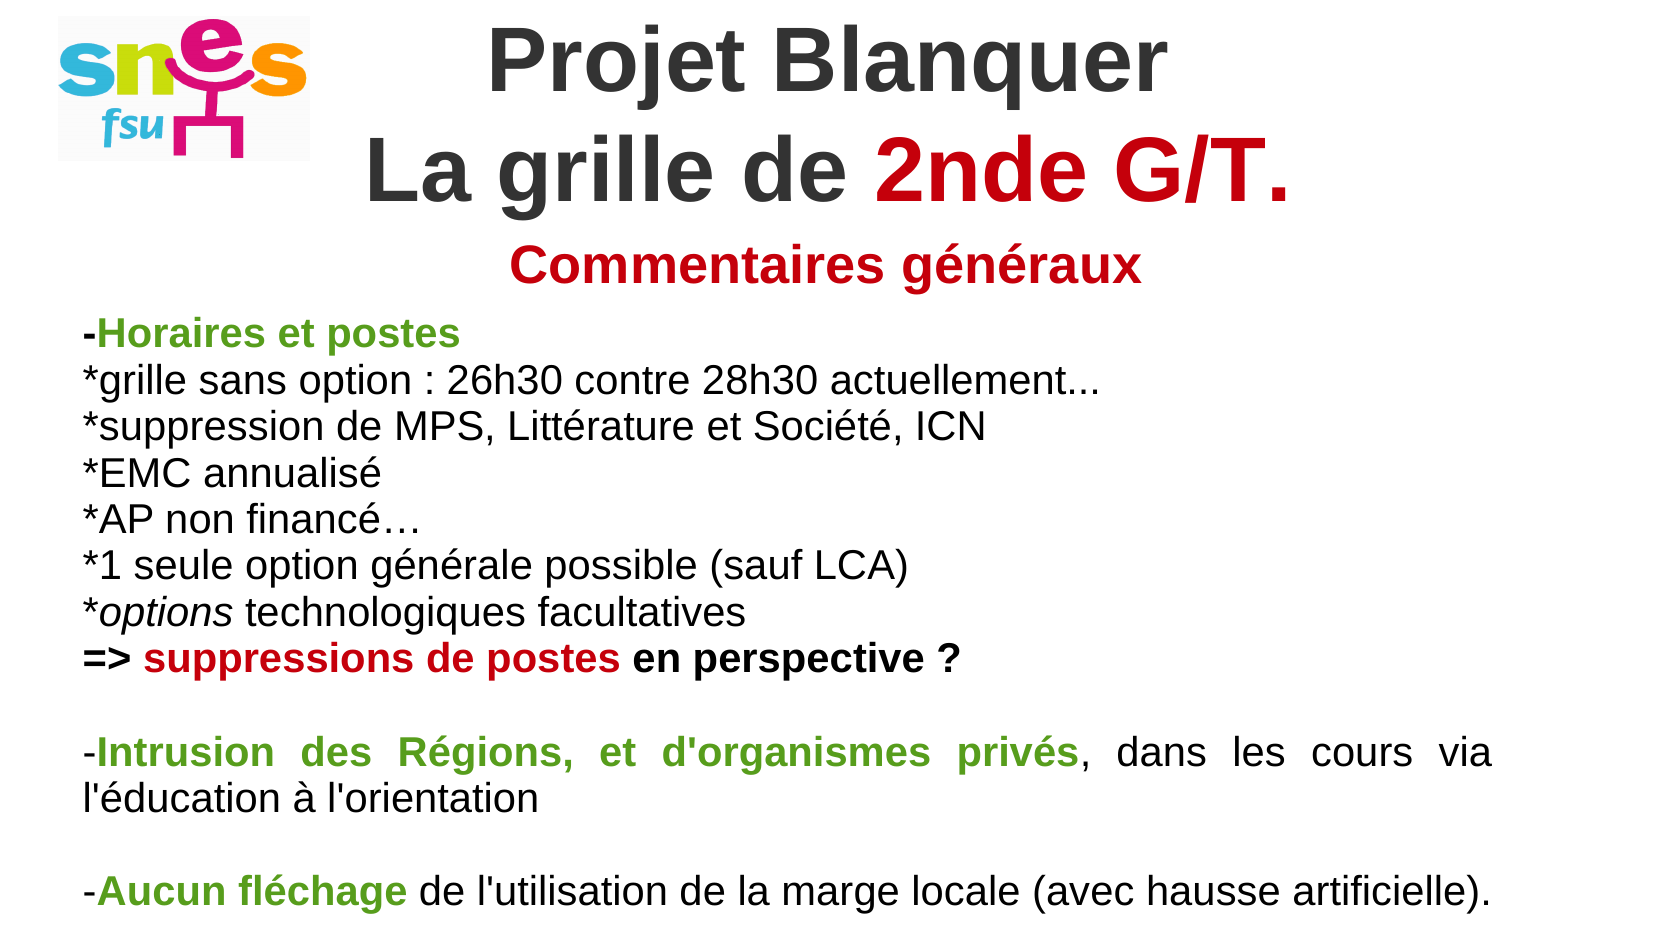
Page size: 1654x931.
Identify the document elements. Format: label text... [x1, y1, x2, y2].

text_box -Horaires et postes *grille sans option : 26h30 contre 28h30 actuellement... *suppression de MPS, Littérature et Société, ICN *EMC annualisé *AP non financé… *1 seule option générale possible (sauf LCA) *options technologiques facultatives => suppressions de postes en perspective ? -Intrusion des Régions, et d'organismes privés, dans les cours via l'éducation à l'orientation -Aucun fléchage de l'utilisation de la marge locale (avec hausse artificielle). [67, 302, 1590, 931]
title Projet Blanquer La grille de 2nde G/T. [122, 0, 1535, 180]
text_box Commentaires généraux [391, 227, 1262, 302]
picture [58, 17, 310, 161]
